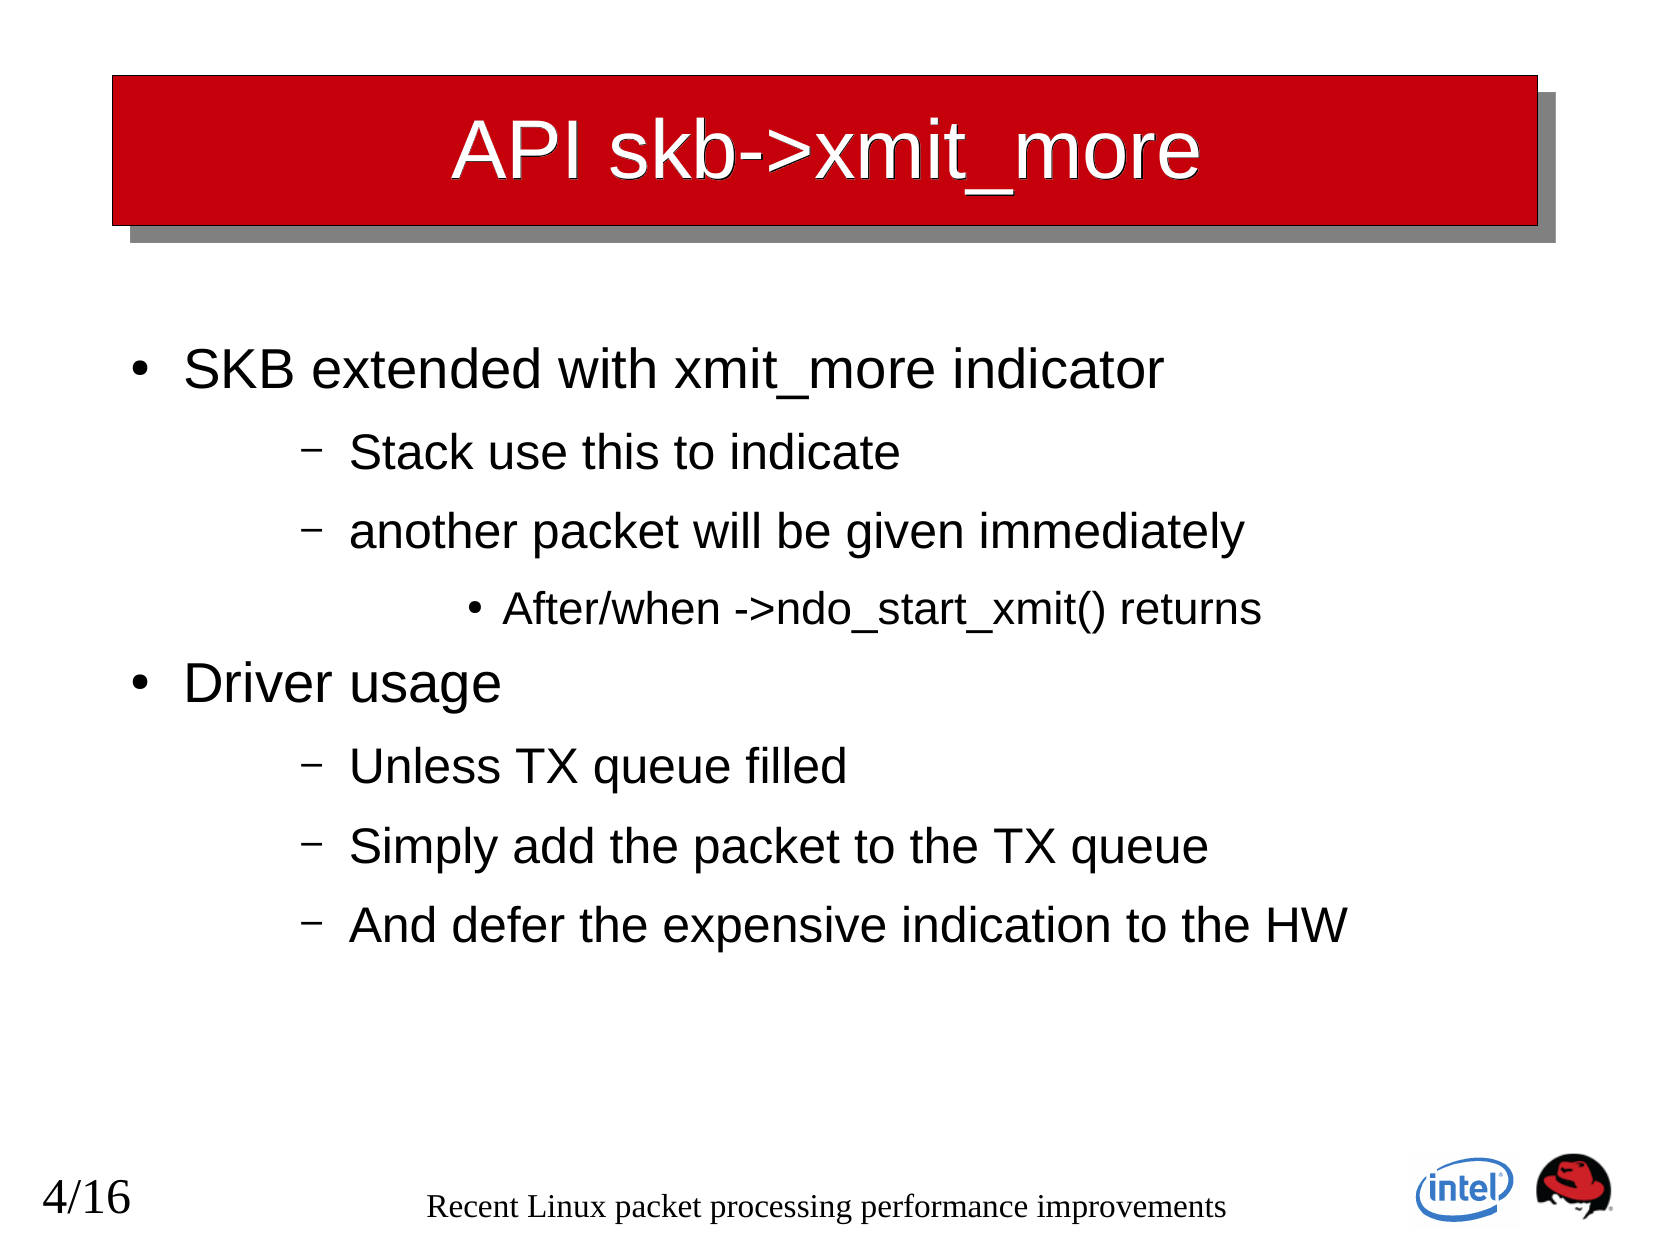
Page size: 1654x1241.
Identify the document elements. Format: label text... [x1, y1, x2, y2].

picture [1535, 1151, 1619, 1229]
list SKB extended with xmit_more indicator Stack use this to indicate another packet will be given immediately After/when ->ndo_start_xmit() returns Driver usage Unless TX queue filled Simply add the packet to the TX queue And defer the expensive indication to the HW [112, 337, 1538, 1126]
picture [1409, 1151, 1521, 1228]
title API skb->xmit_more [116, 75, 1538, 226]
